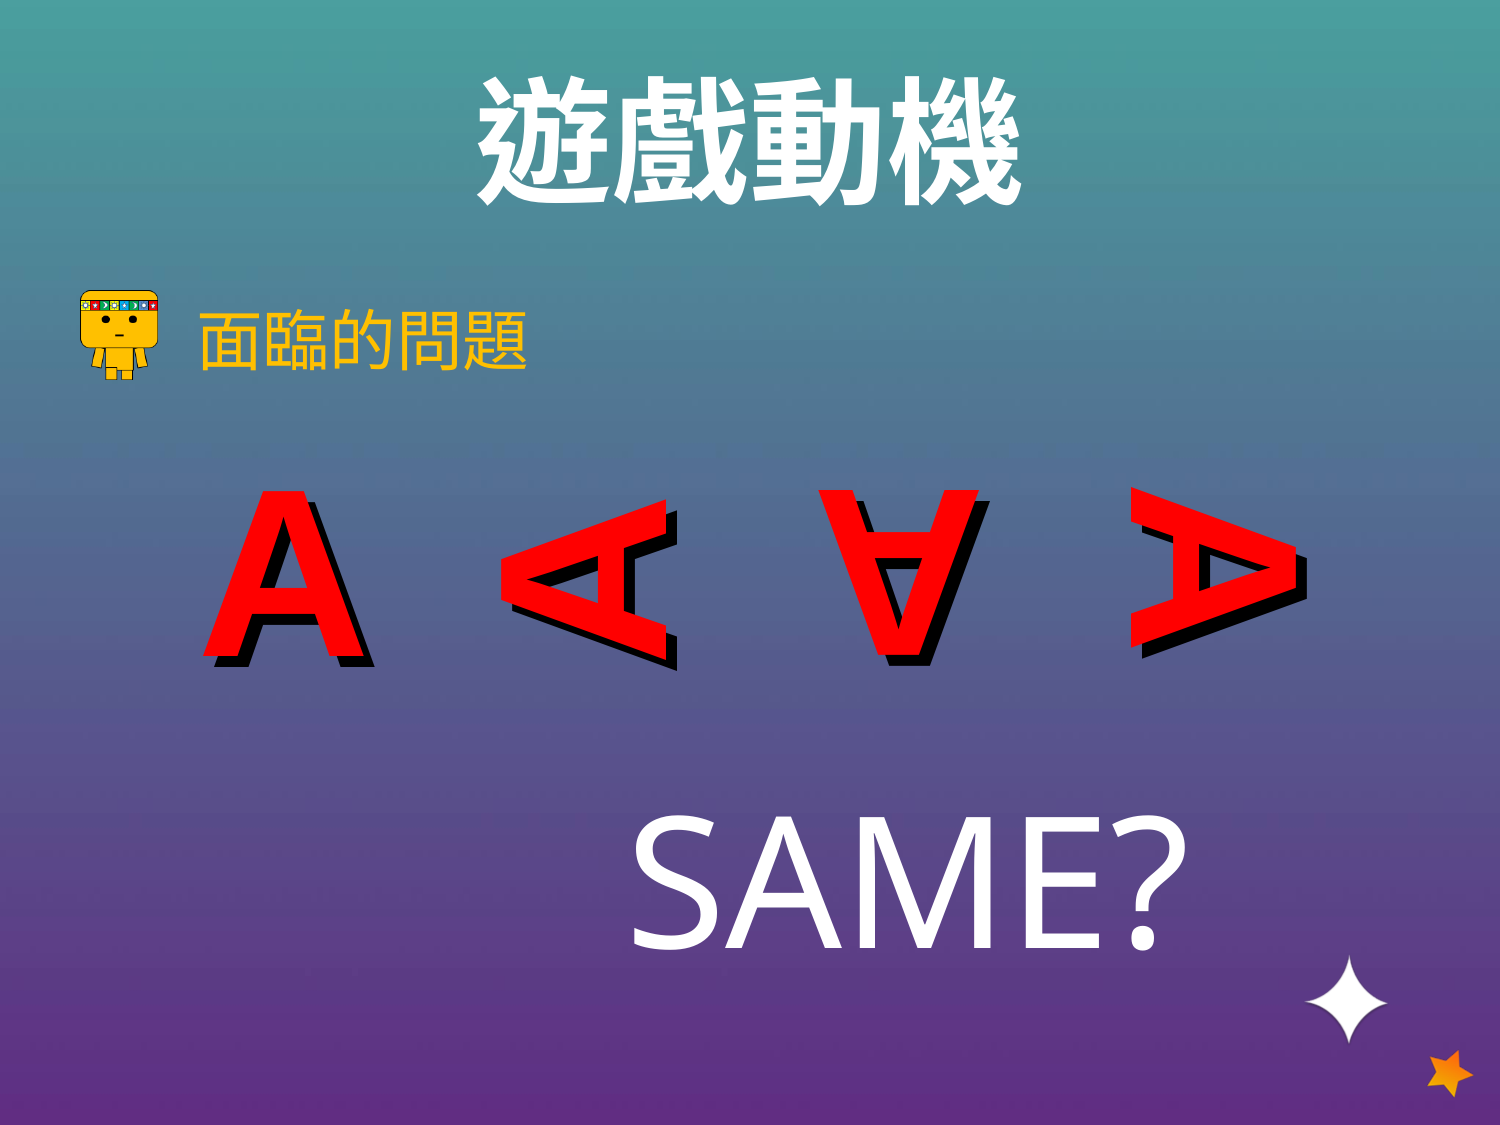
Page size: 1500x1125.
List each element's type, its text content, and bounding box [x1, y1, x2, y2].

text_box A [1076, 455, 1378, 681]
text_box A [183, 409, 358, 711]
title 遊戲動機 [75, 45, 1426, 233]
list 面臨的問題 [75, 290, 1426, 1006]
picture [0, 0, 1500, 1125]
text_box A [419, 466, 722, 692]
text_box SAME? [610, 757, 1272, 995]
text_box A [275, 541, 307, 588]
text_box A [786, 435, 1012, 738]
